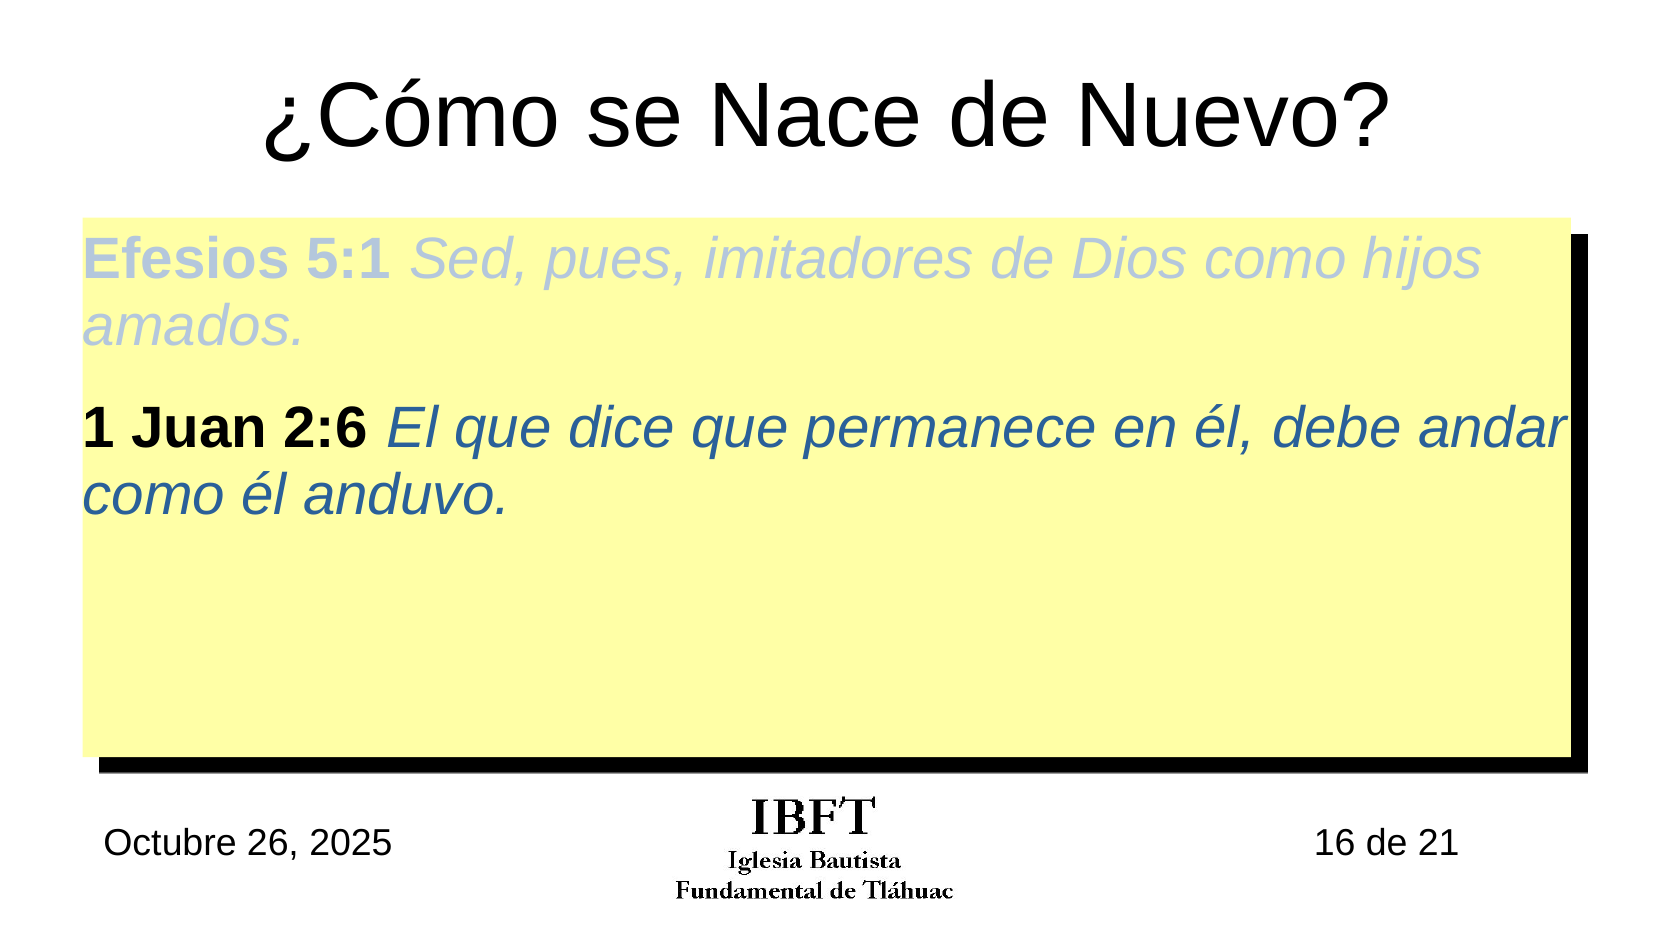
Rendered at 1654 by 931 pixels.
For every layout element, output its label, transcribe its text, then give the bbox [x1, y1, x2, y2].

list Efesios 5:1 Sed, pues, imitadores de Dios como hijos amados. 1 Juan 2:6 El que dice que permanece en él, debe andar como él anduvo. [82, 217, 1571, 758]
picture [649, 784, 970, 911]
text_box <number> de 21 [1299, 814, 1565, 914]
title ¿Cómo se Nace de Nuevo? [82, 37, 1571, 193]
text_box Octubre 26, 2025 [88, 814, 414, 874]
